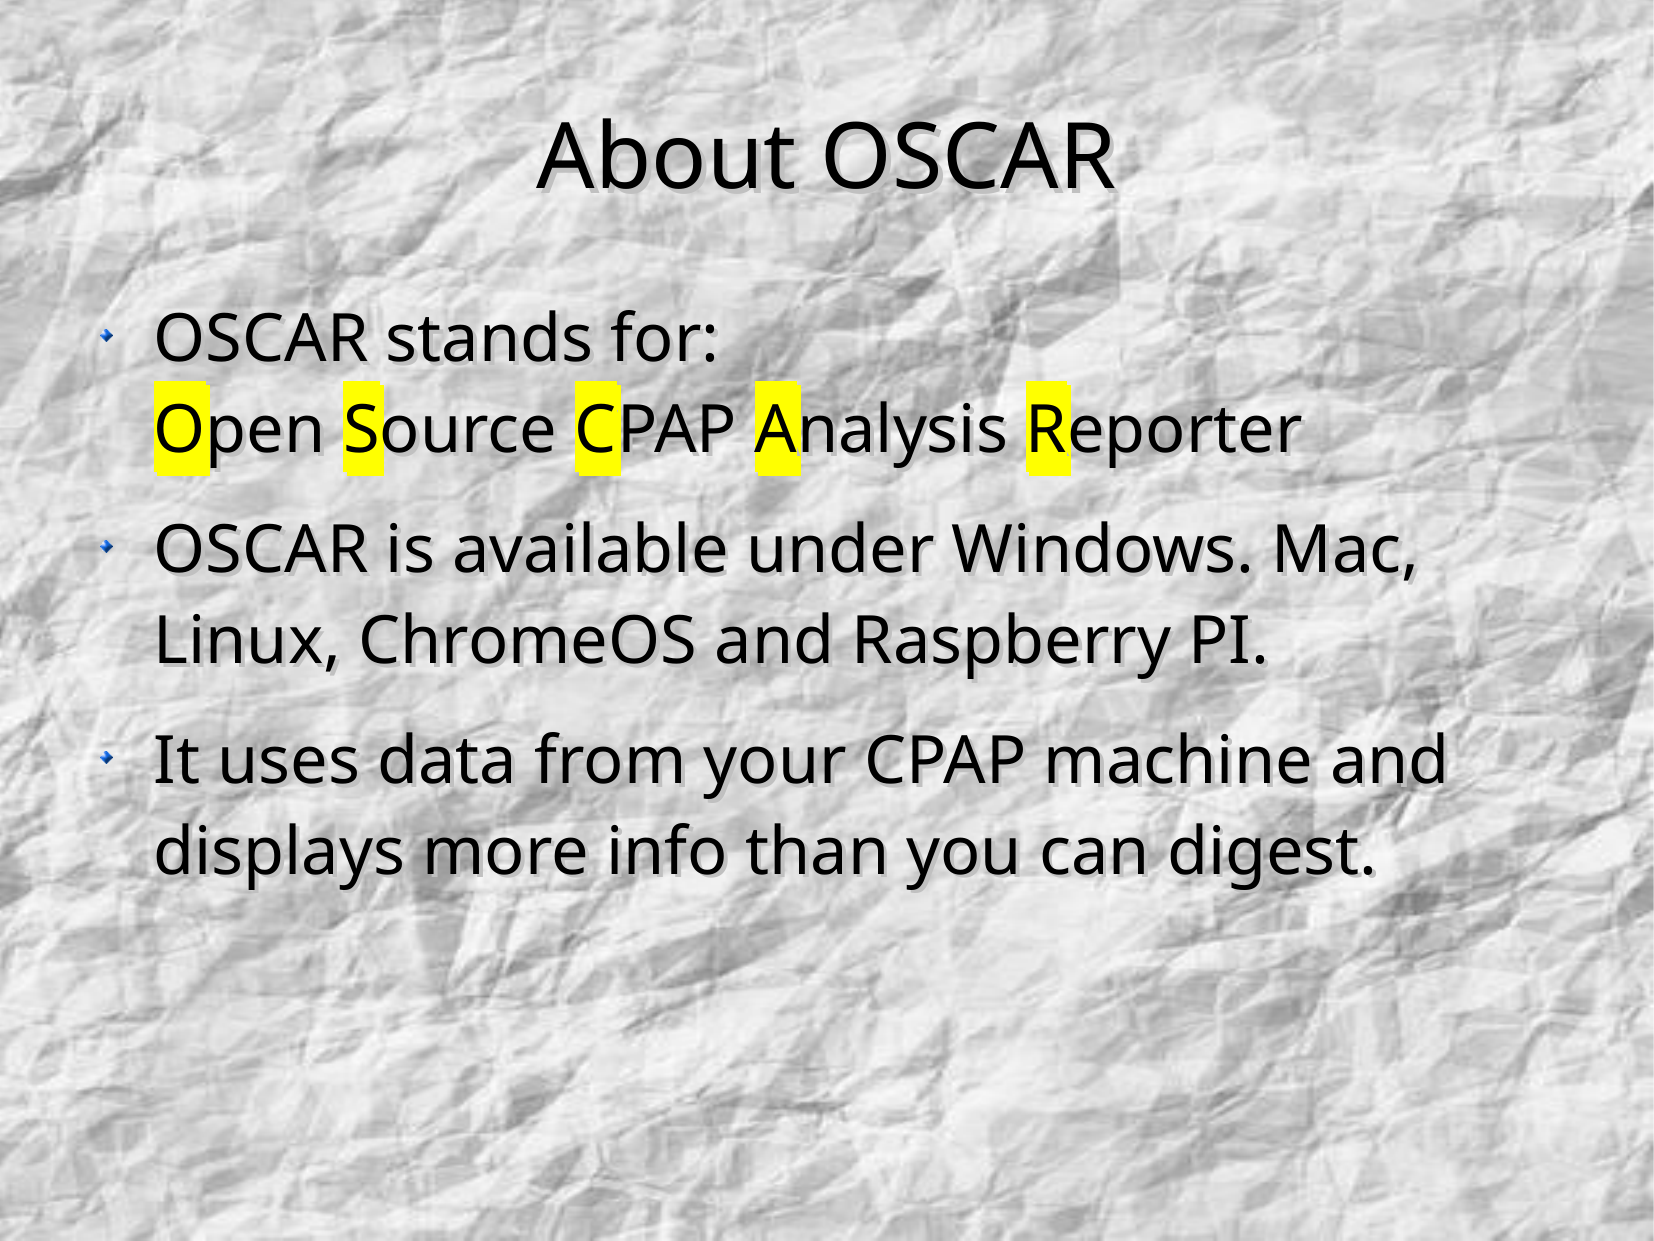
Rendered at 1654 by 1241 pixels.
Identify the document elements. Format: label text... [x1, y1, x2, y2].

picture [0, 0, 1654, 1241]
title About OSCAR [82, 49, 1571, 257]
list OSCAR stands for: Open Source CPAP Analysis Reporter OSCAR is available under Windows. Mac, Linux, ChromeOS and Raspberry PI. It uses data from your CPAP machine and displays more info than you can digest. [82, 290, 1571, 1010]
